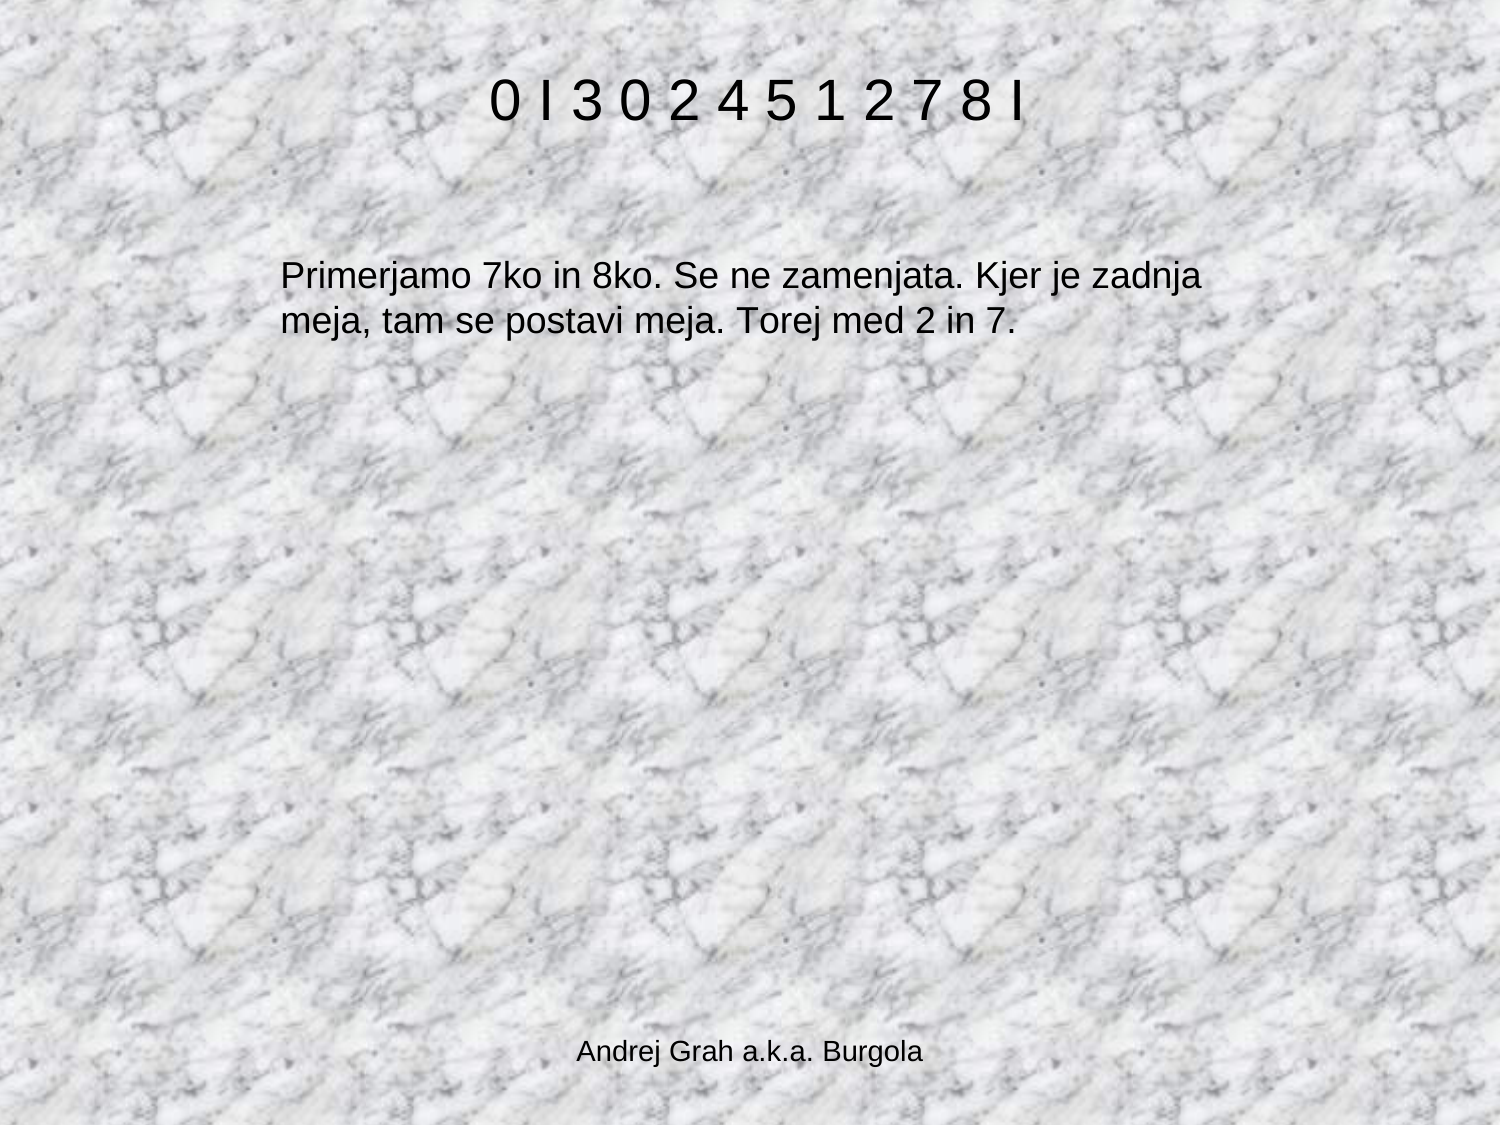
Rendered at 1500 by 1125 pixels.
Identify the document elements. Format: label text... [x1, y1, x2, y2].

text_box Primerjamo 7ko in 8ko. Se ne zamenjata. Kjer je zadnja meja, tam se postavi meja. Torej med 2 in 7. [265, 243, 1258, 349]
text_box 0 I 3 0 2 4 5 1 2 7 8 I [265, 54, 1235, 141]
picture [0, 0, 1500, 1125]
text_box Andrej Grah a.k.a. Burgola [512, 1024, 988, 1103]
